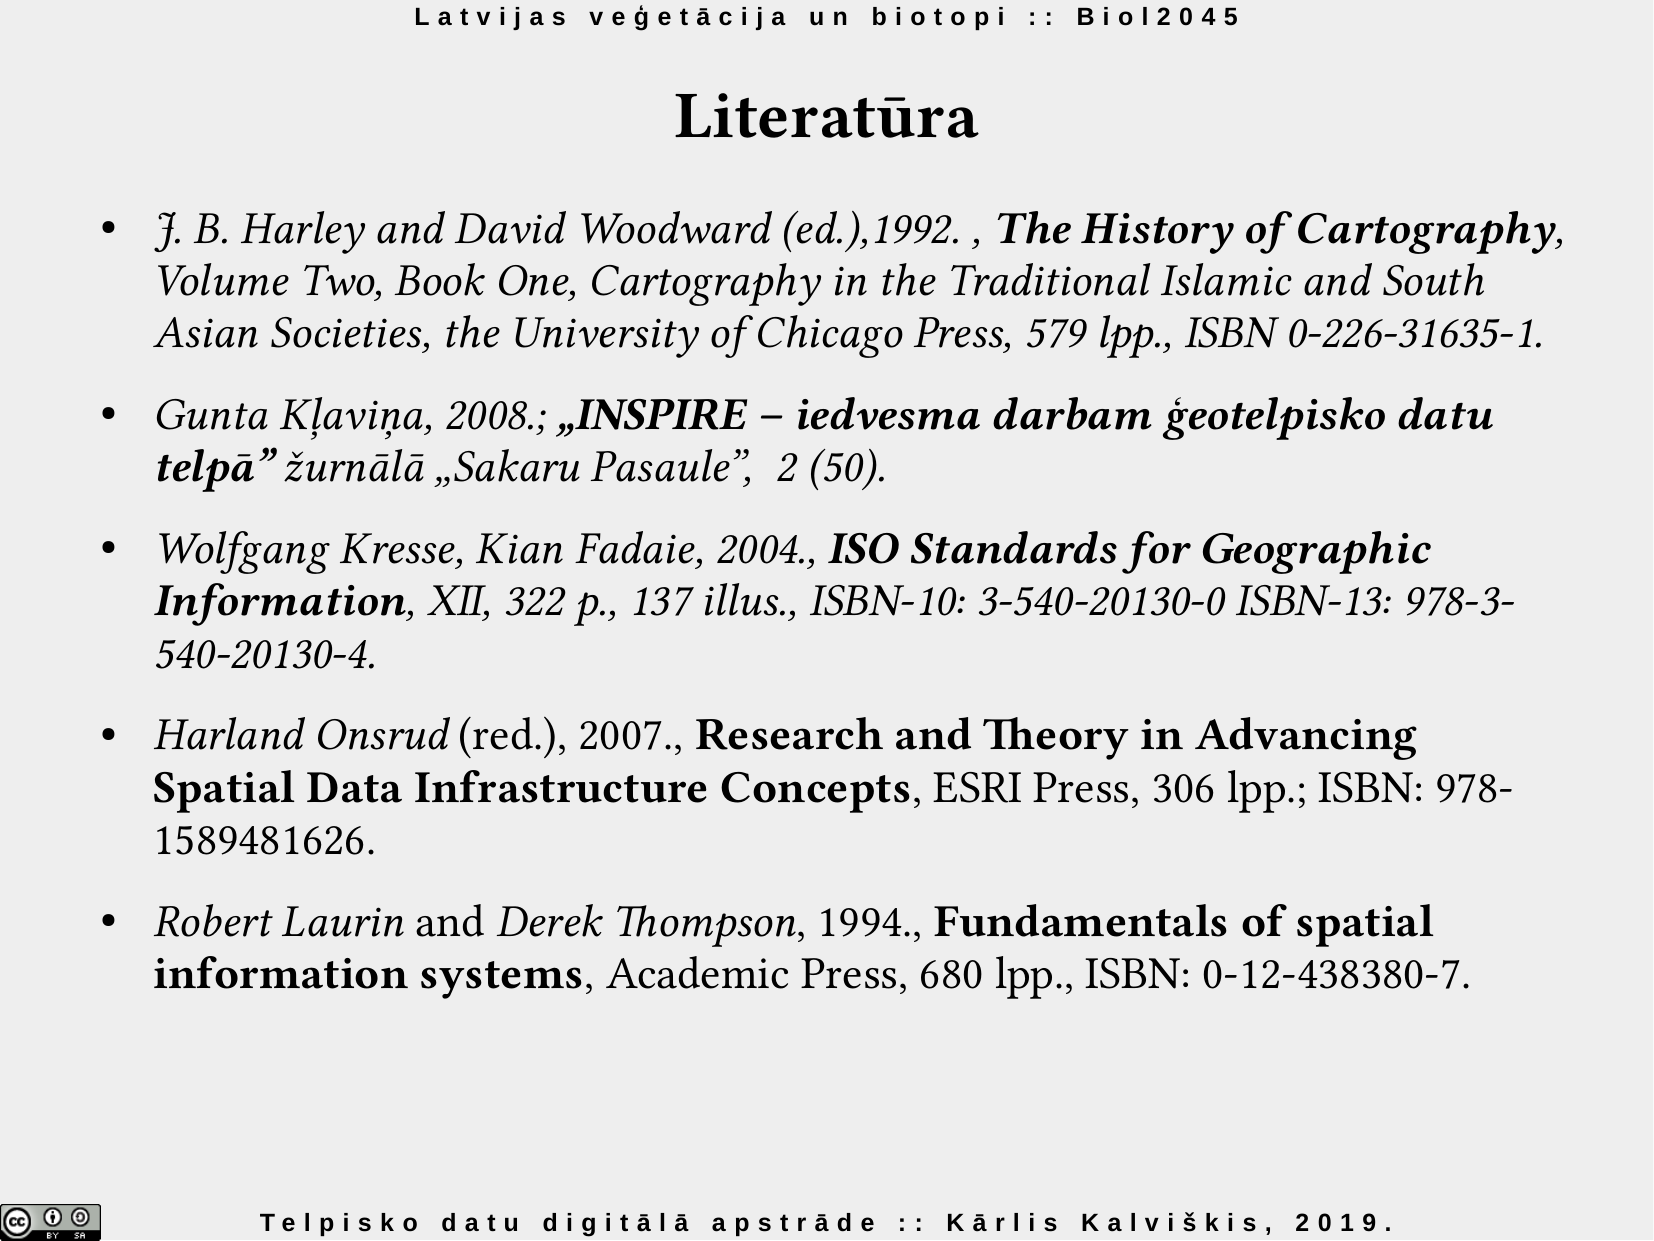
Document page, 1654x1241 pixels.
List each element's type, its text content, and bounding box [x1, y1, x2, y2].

picture [0, 1204, 101, 1241]
list J. B. Harley and David Woodward (ed.),1992. , The History of Cartography, Volume Two, Book One, Cartography in the Traditional Islamic and South Asian Societies, the University of Chicago Press, 579 lpp., ISBN 0-226-31635-1. Gunta Kļaviņa, 2008.; „INSPIRE – iedvesma darbam ģeotelpisko datu telpā” žurnālā „Sakaru Pasaule”, 2 (50). Wolfgang Kresse, Kian Fadaie, 2004., ISO Standards for Geographic Information, XII, 322 p., 137 illus., ISBN-10: 3-540-20130-0 ISBN-13: 978-3-540-20130-4. Harland Onsrud (red.), 2007., Research and Theory in Advancing Spatial Data Infrastructure Concepts, ESRI Press, 306 lpp.; ISBN: 978-1589481626. Robert Laurin and Derek Thompson, 1994., Fundamentals of spatial information systems, Academic Press, 680 lpp., ISBN: 0-12-438380-7. [82, 202, 1571, 1159]
title Literatūra [82, 49, 1571, 183]
